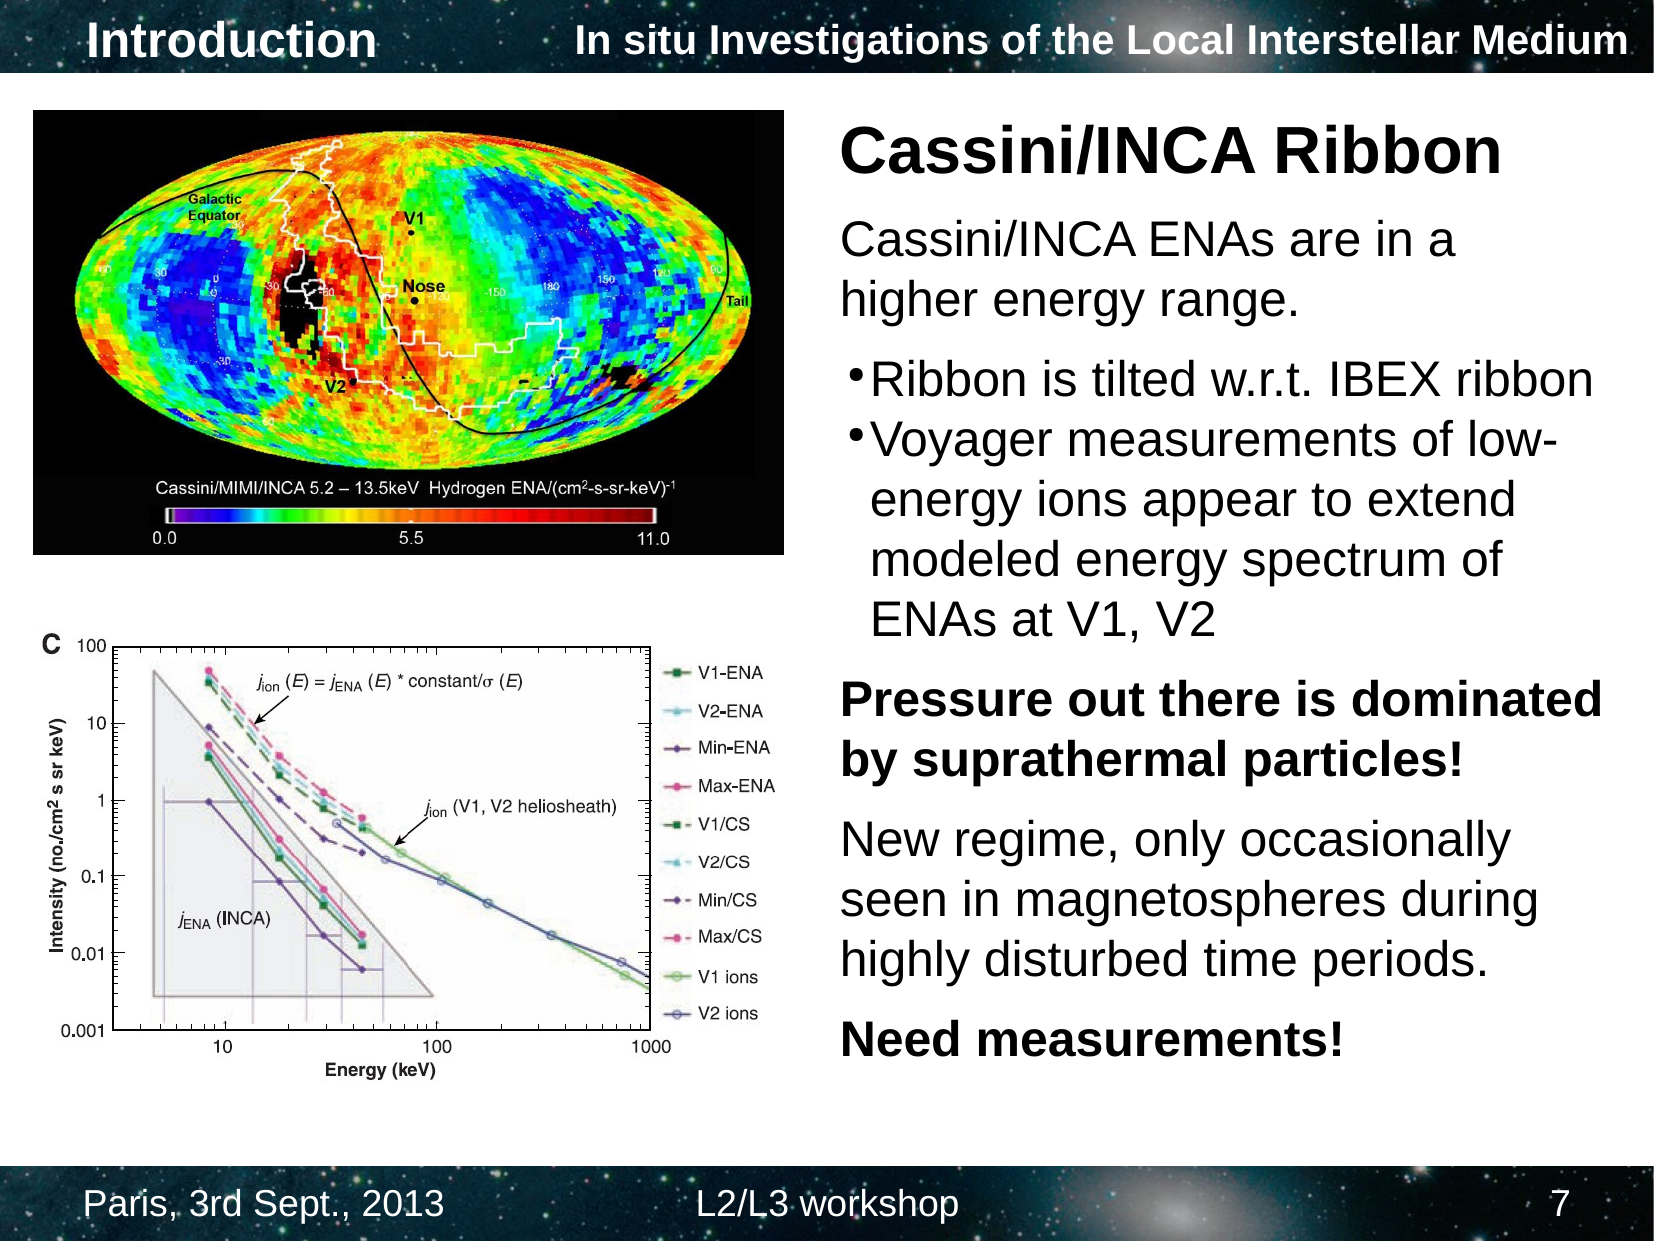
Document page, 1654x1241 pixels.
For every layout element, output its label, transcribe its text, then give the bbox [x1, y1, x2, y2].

picture [32, 627, 783, 1088]
picture [0, 1166, 1654, 1241]
text_box Cassini/INCA Ribbon Cassini/INCA ENAs are in a higher energy range. Ribbon is tilted w.r.t. IBEX ribbon Voyager measurements of low-energy ions appear to extend modeled energy spectrum of ENAs at V1, V2 Pressure out there is dominated by suprathermal particles! New regime, only occasionally seen in magnetospheres during highly disturbed time periods. Need measurements! [825, 98, 1620, 1155]
picture [33, 110, 784, 555]
picture [428, 1193, 438, 1201]
picture [438, 1212, 443, 1222]
text_box Introduction [71, 0, 393, 71]
picture [379, 0, 1654, 73]
picture [0, 0, 248, 73]
